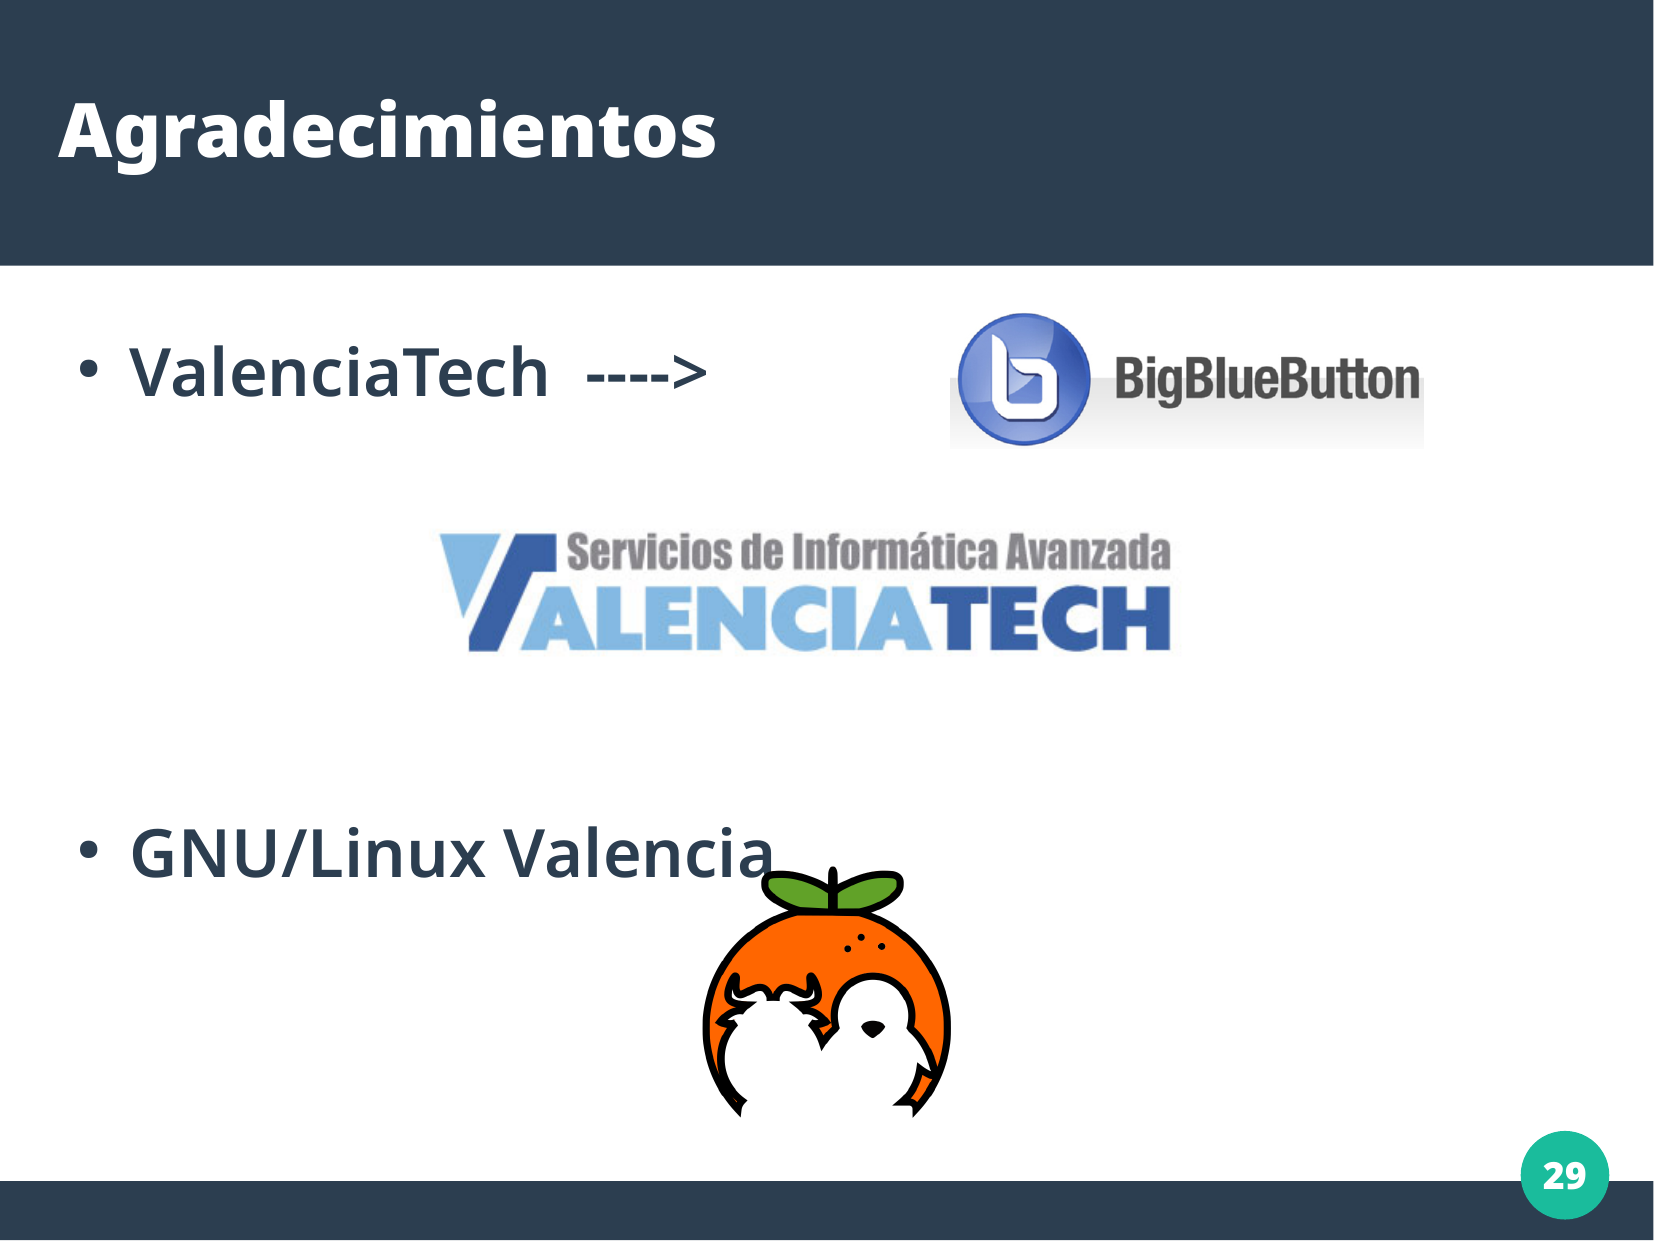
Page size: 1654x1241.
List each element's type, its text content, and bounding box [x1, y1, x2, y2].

picture [353, 478, 1301, 703]
picture [696, 862, 957, 1123]
list ValenciaTech ----> GNU/Linux Valencia [59, 324, 1595, 1152]
picture [950, 305, 1424, 449]
title Agradecimientos [59, 49, 1595, 207]
